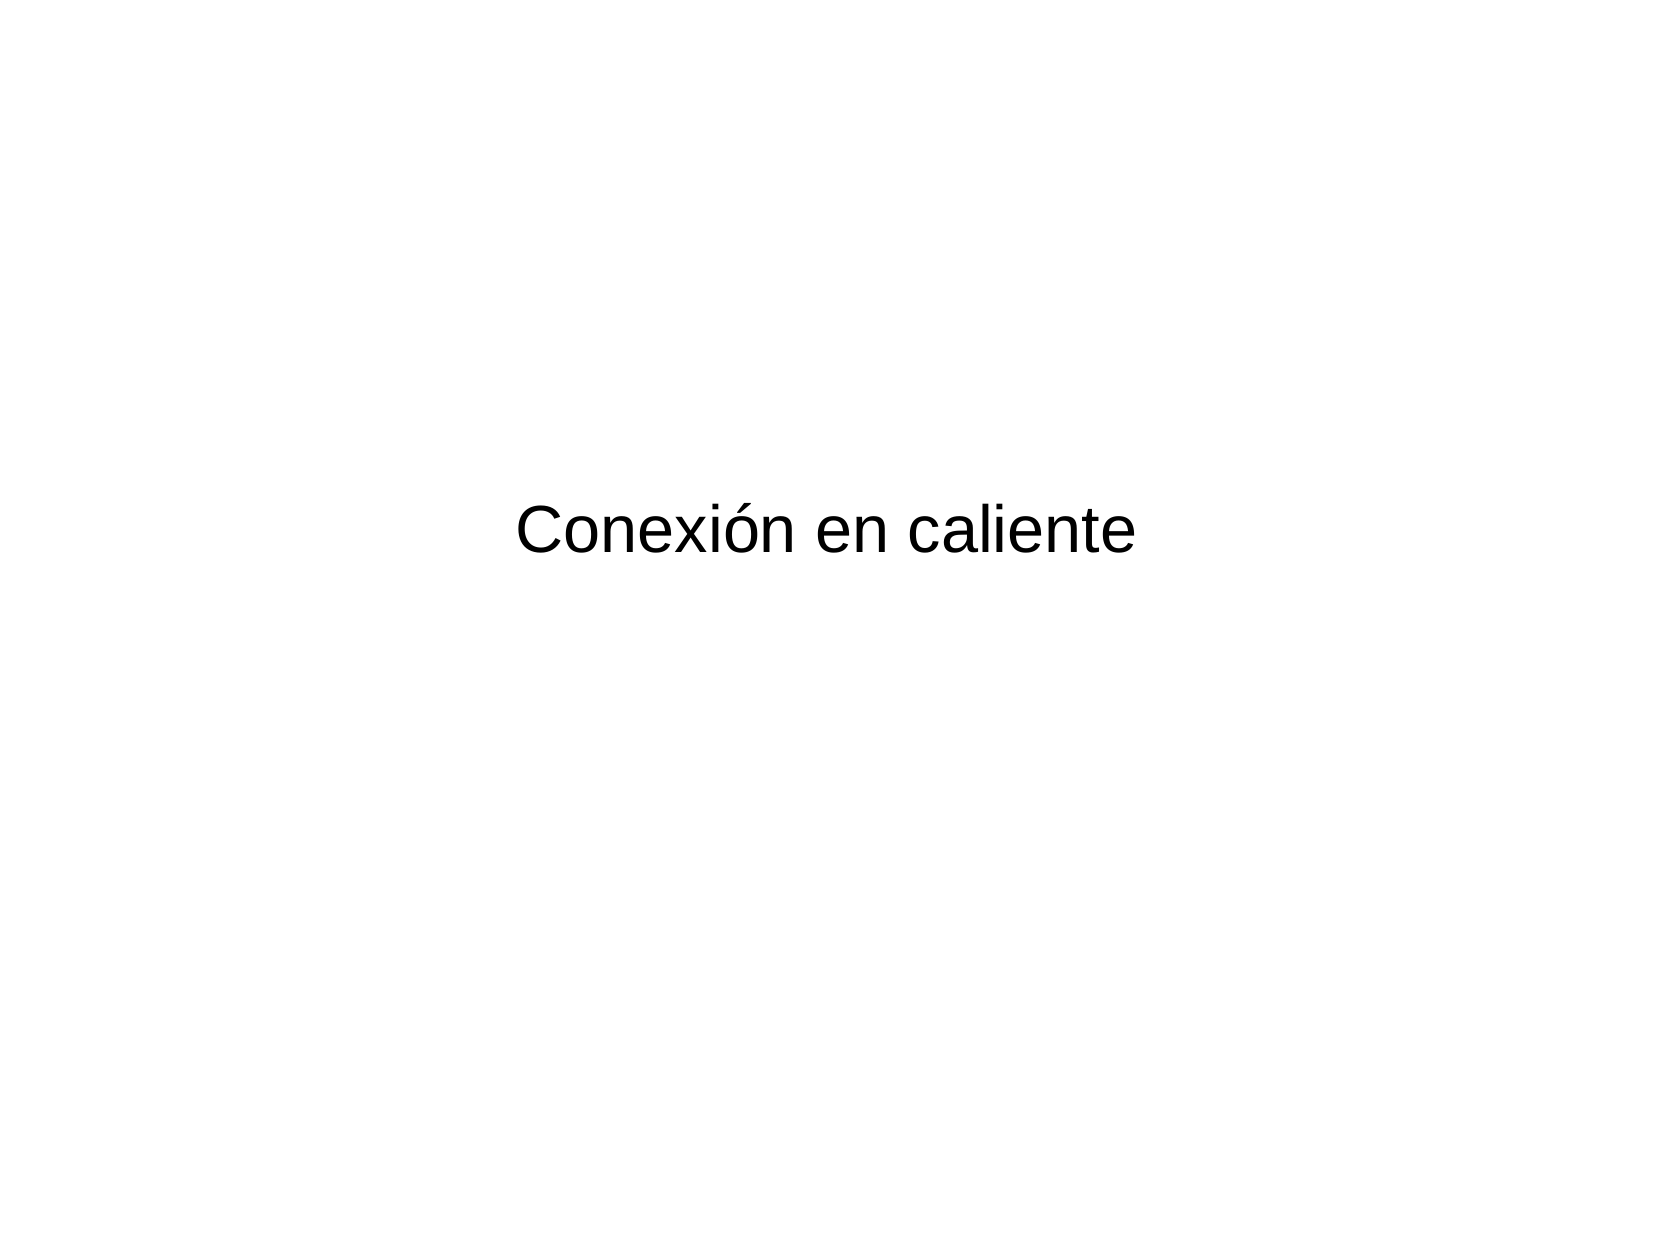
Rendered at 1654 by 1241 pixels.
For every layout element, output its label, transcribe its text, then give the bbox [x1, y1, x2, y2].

subtitle Conexión en caliente [82, 49, 1571, 1010]
